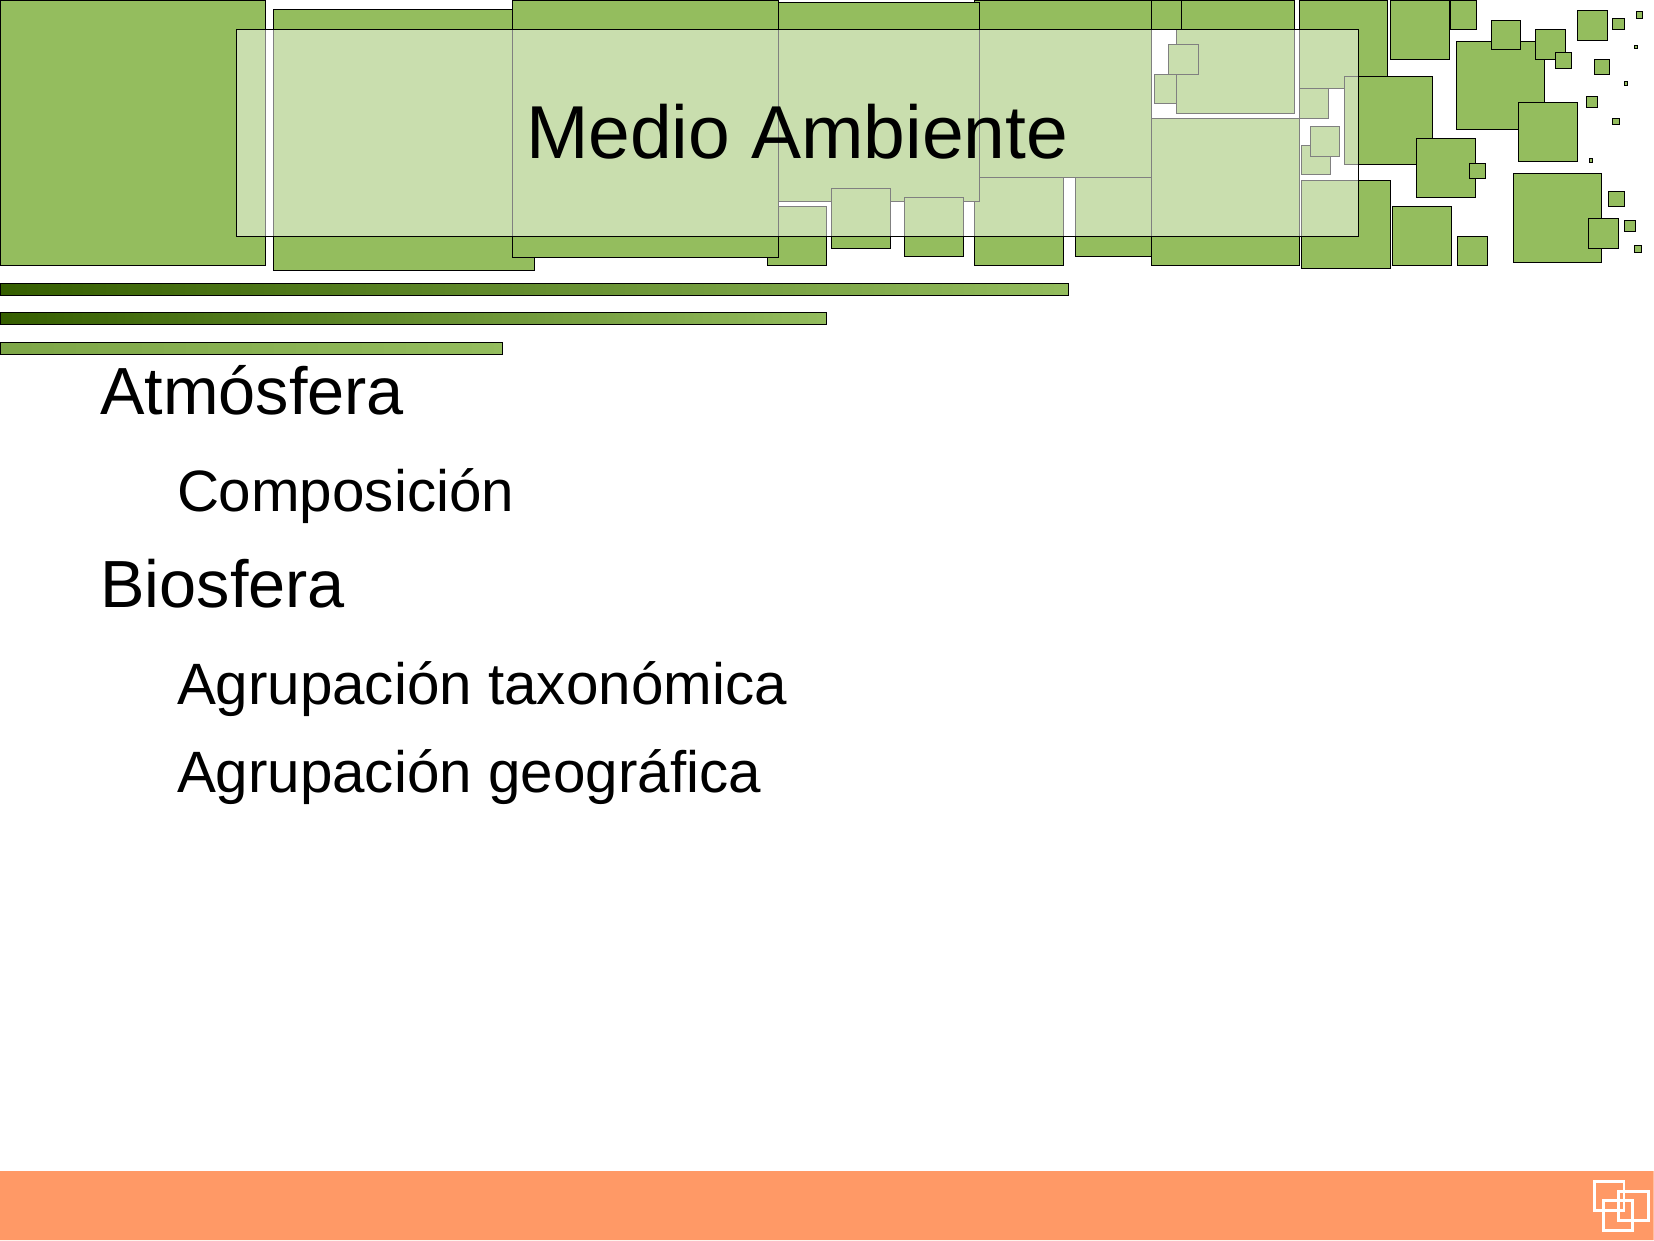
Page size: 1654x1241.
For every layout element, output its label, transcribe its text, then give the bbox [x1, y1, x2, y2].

title Medio Ambiente [265, 36, 1329, 230]
list Atmósfera Composición Biosfera Agrupación taxonómica Agrupación geográfica [82, 354, 1571, 1094]
